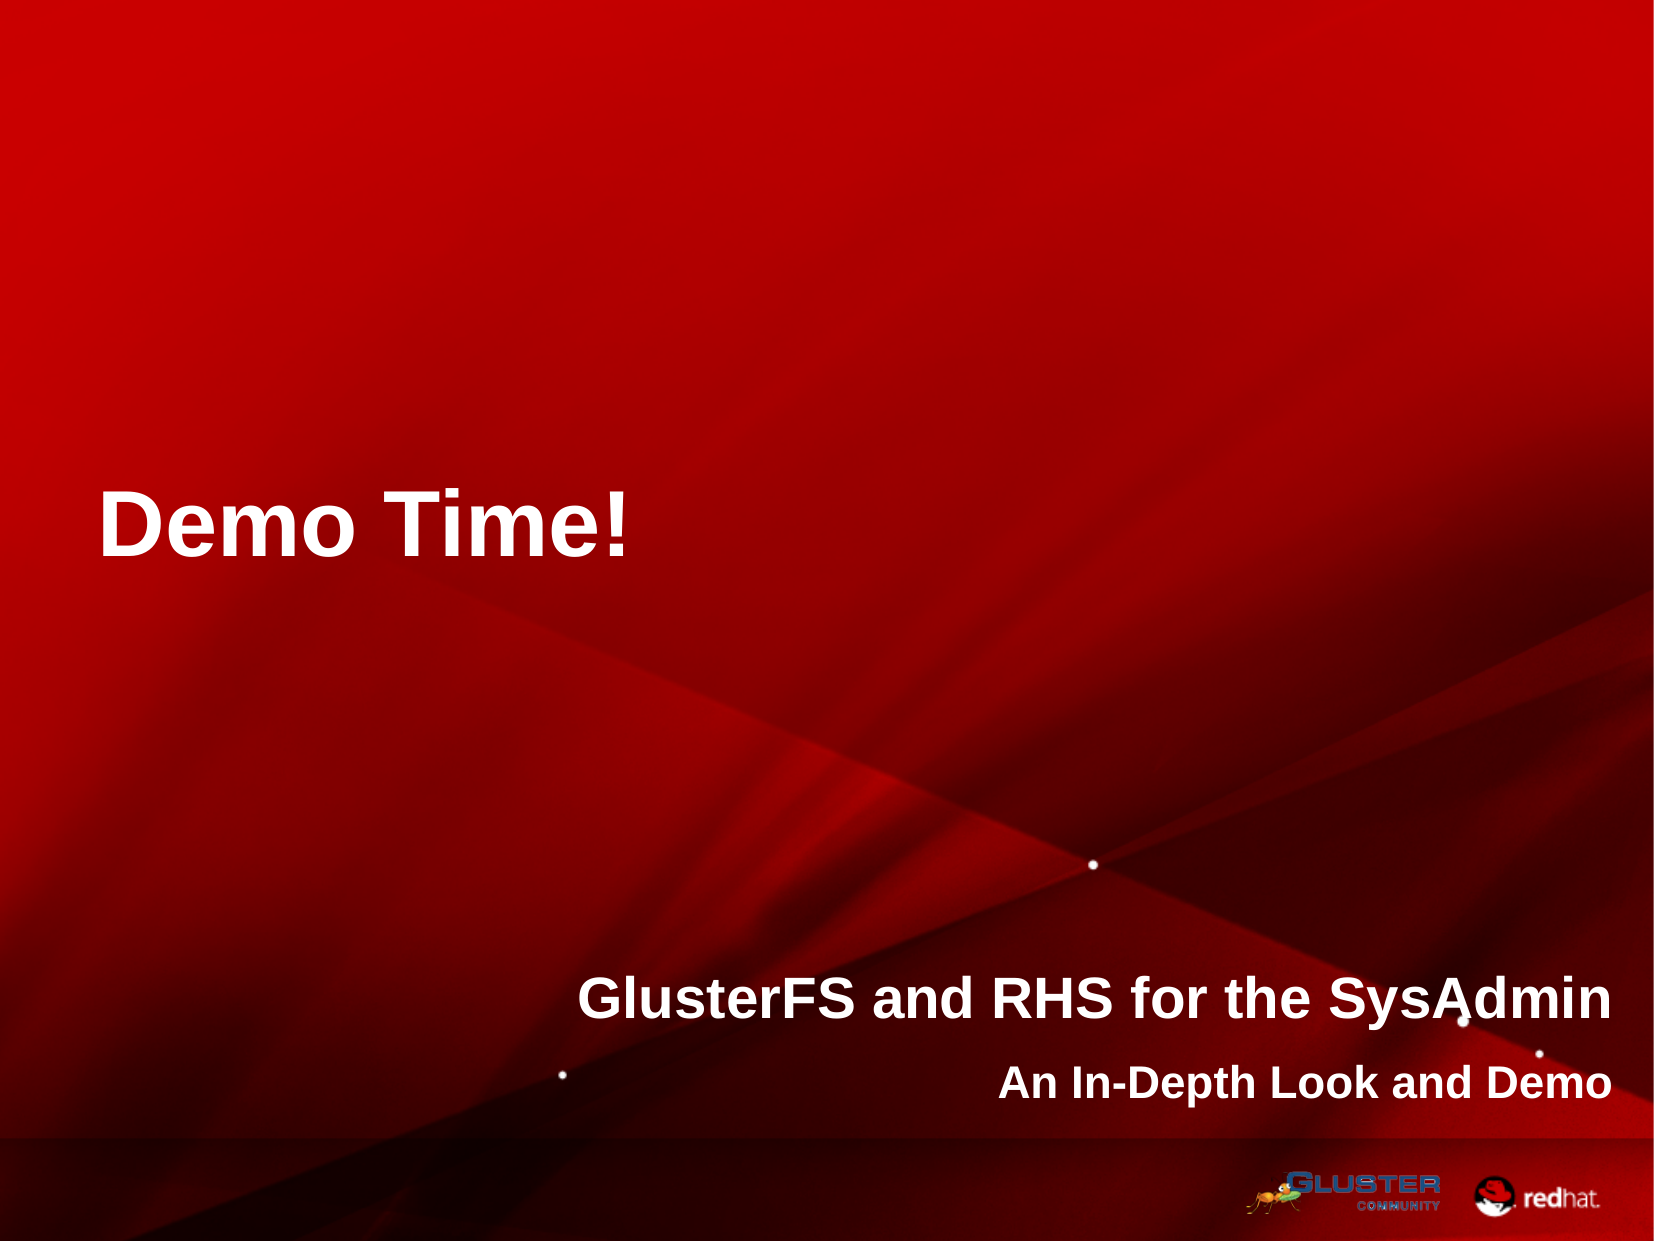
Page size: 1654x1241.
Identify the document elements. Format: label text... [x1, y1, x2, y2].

text_box GlusterFS and RHS for the SysAdmin An In-Depth Look and Demo [562, 958, 1629, 1116]
title Demo Time! [97, 430, 1586, 618]
picture [0, 0, 1654, 1241]
